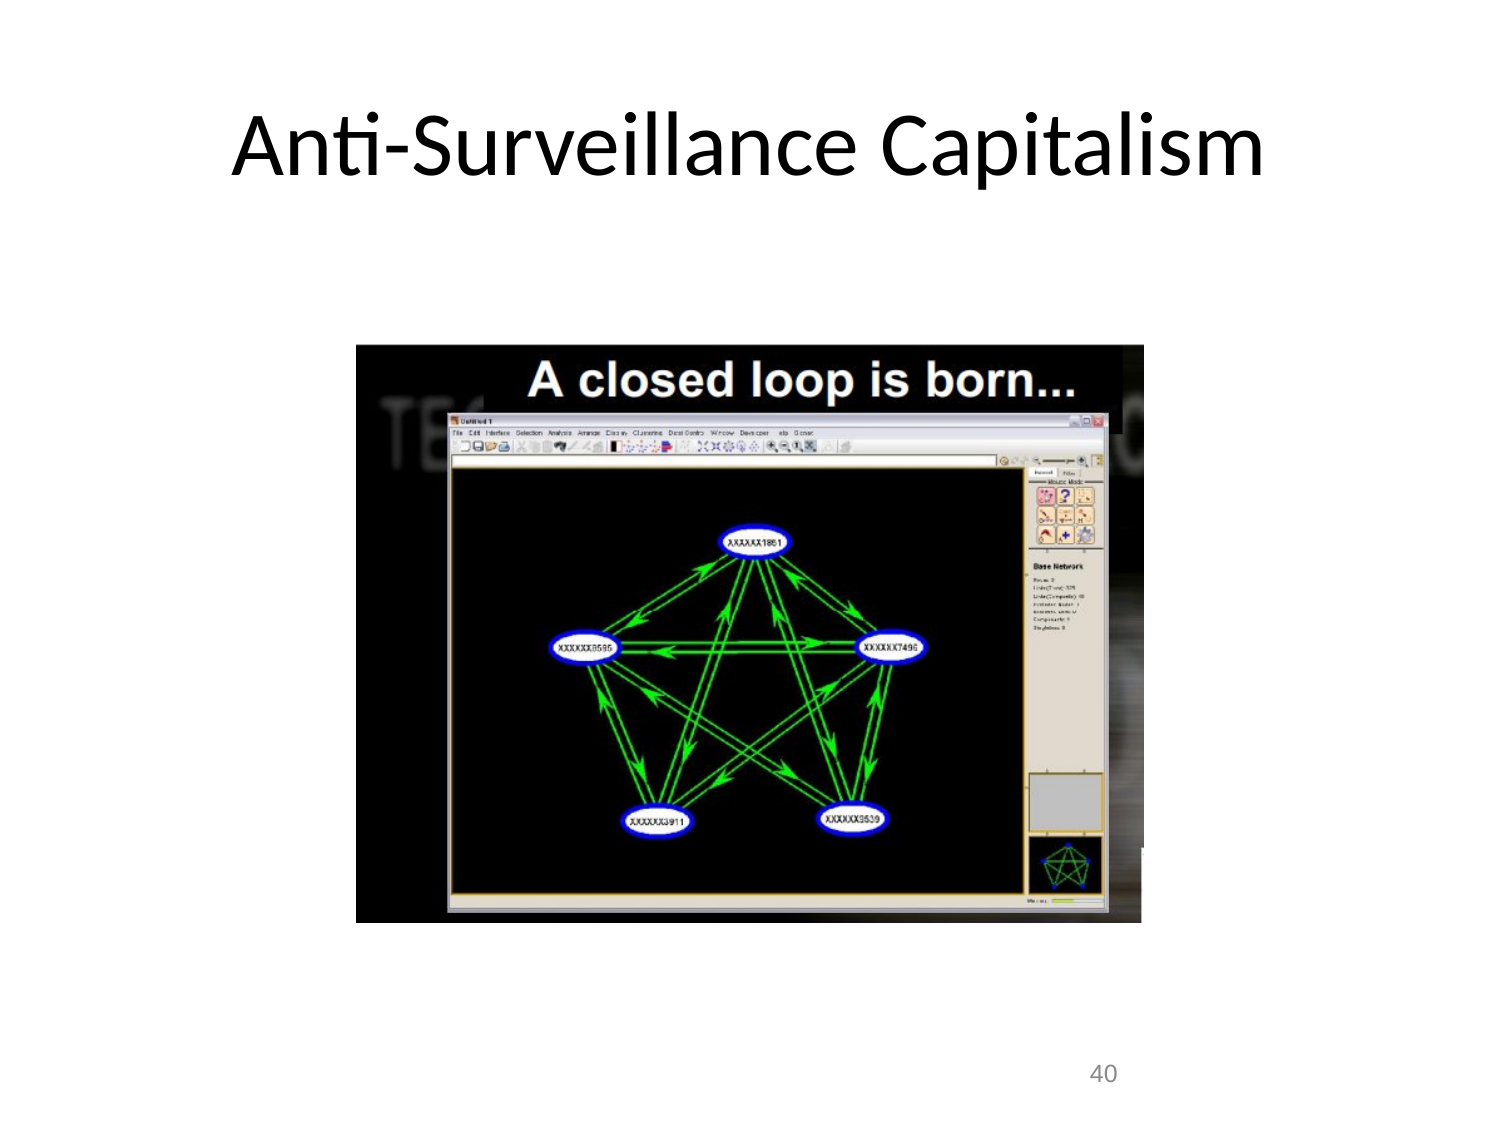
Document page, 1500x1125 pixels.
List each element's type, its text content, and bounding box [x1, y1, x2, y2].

text_box 19 [1074, 1042, 1426, 1103]
picture [356, 345, 1144, 923]
title Anti-Surveillance Capitalism [75, 45, 1426, 233]
